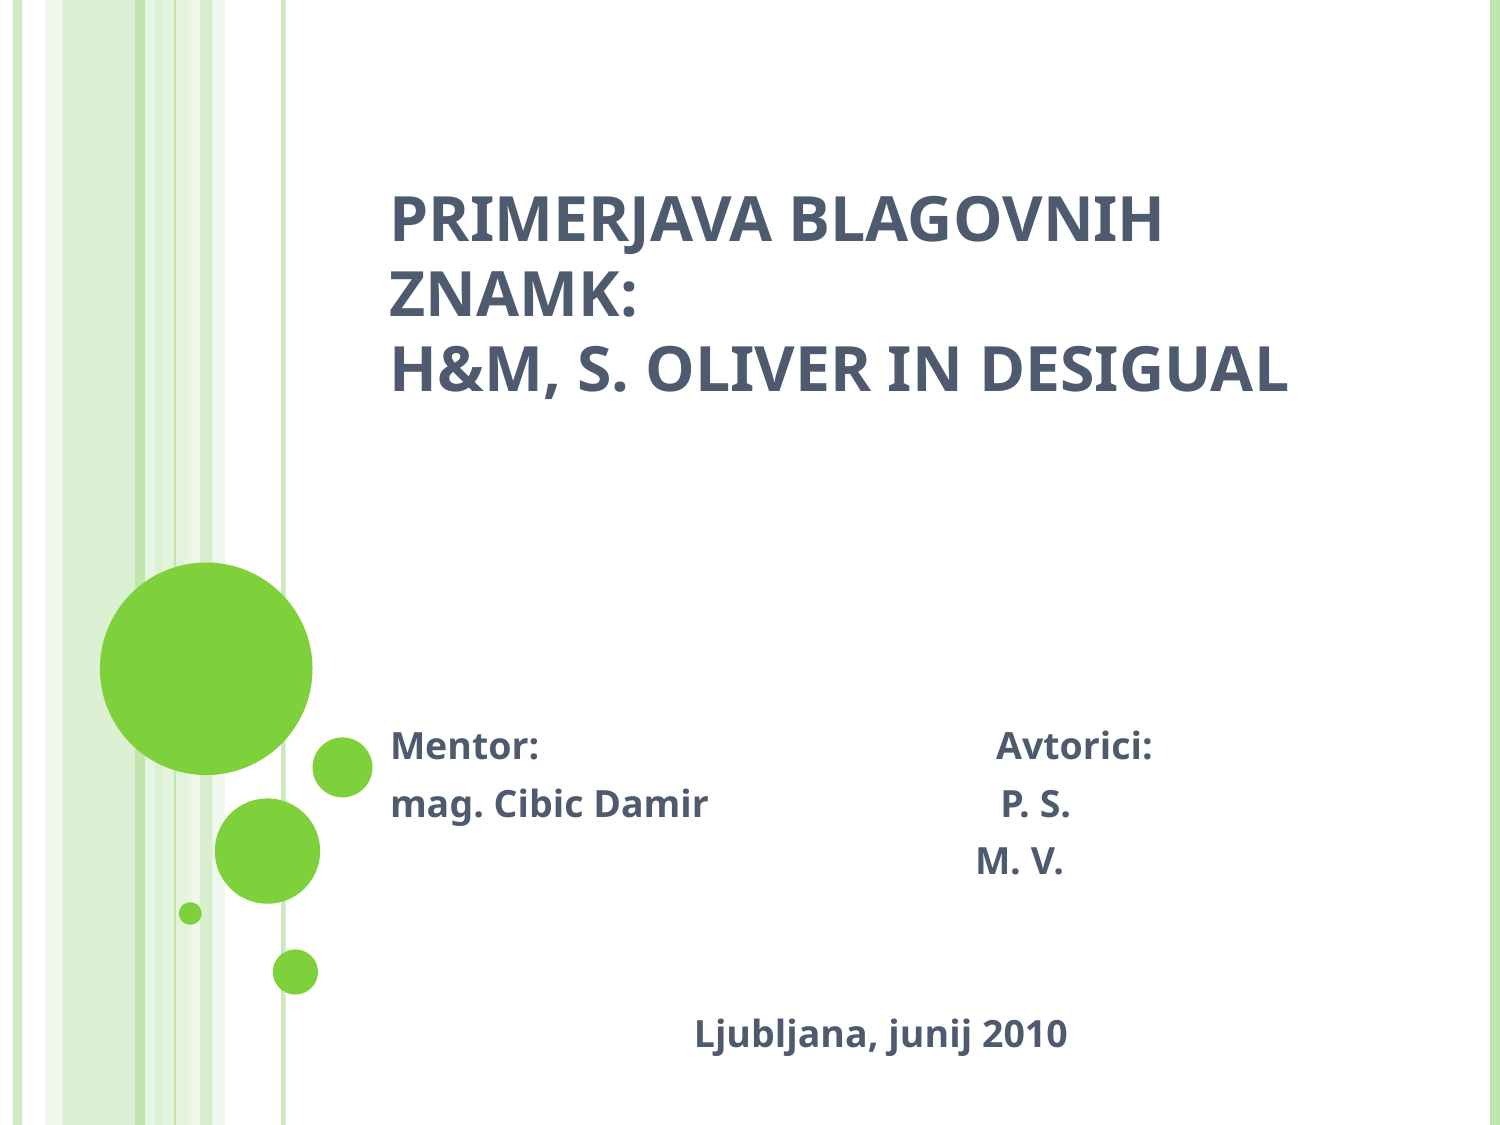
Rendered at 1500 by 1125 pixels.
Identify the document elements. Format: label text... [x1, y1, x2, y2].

title PRIMERJAVA BLAGOVNIH ZNAMK: H&M, S. OLIVER IN DESIGUAL [374, 96, 1388, 487]
text_box Mentor: Avtorici: mag. Cibic Damir P. S. M. V. Ljubljana, junij 2010 [374, 714, 1388, 1079]
